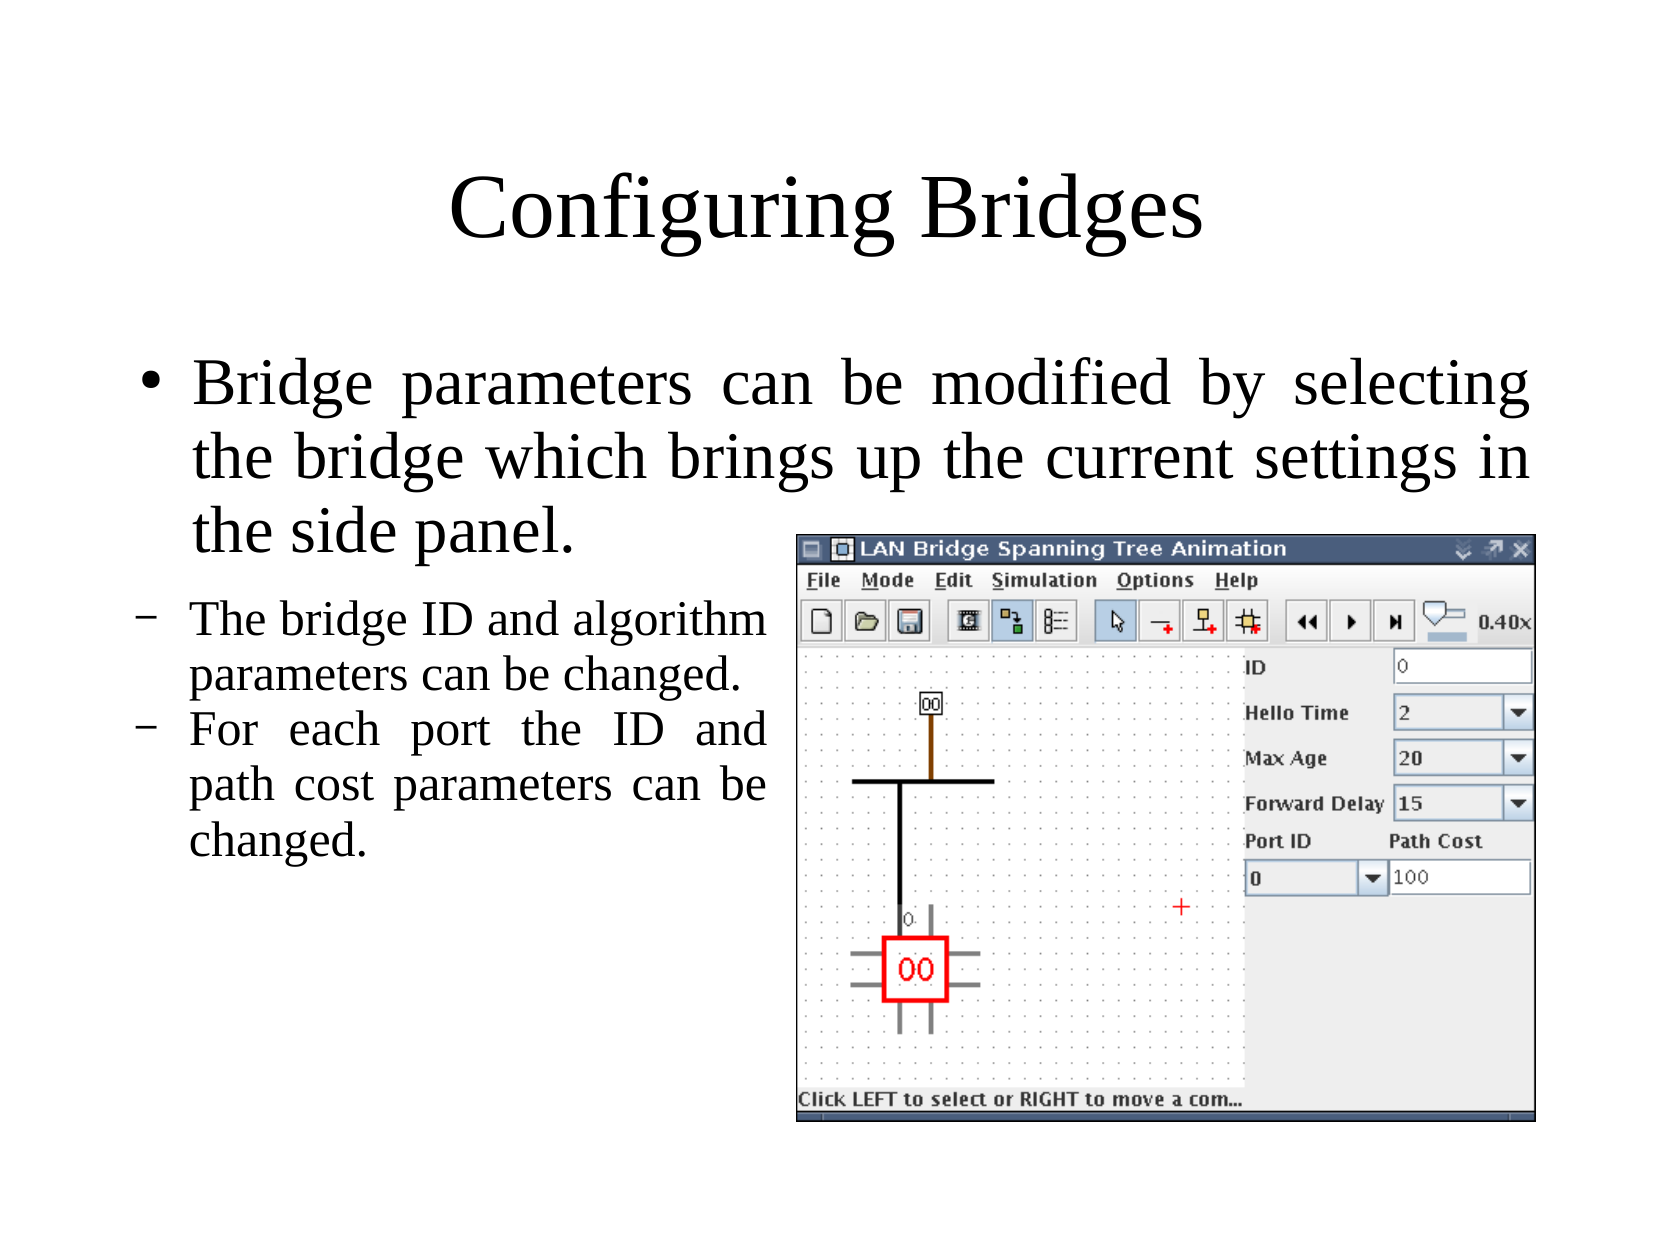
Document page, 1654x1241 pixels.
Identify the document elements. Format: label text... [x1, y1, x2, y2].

title Configuring Bridges [121, 102, 1534, 311]
picture [796, 534, 1536, 1123]
text_box The bridge ID and algorithm parameters can be changed. For each port the ID and path cost parameters can be changed. [118, 590, 768, 1169]
list Bridge parameters can be modified by selecting the bridge which brings up the current settings in the side panel. [121, 344, 1534, 567]
